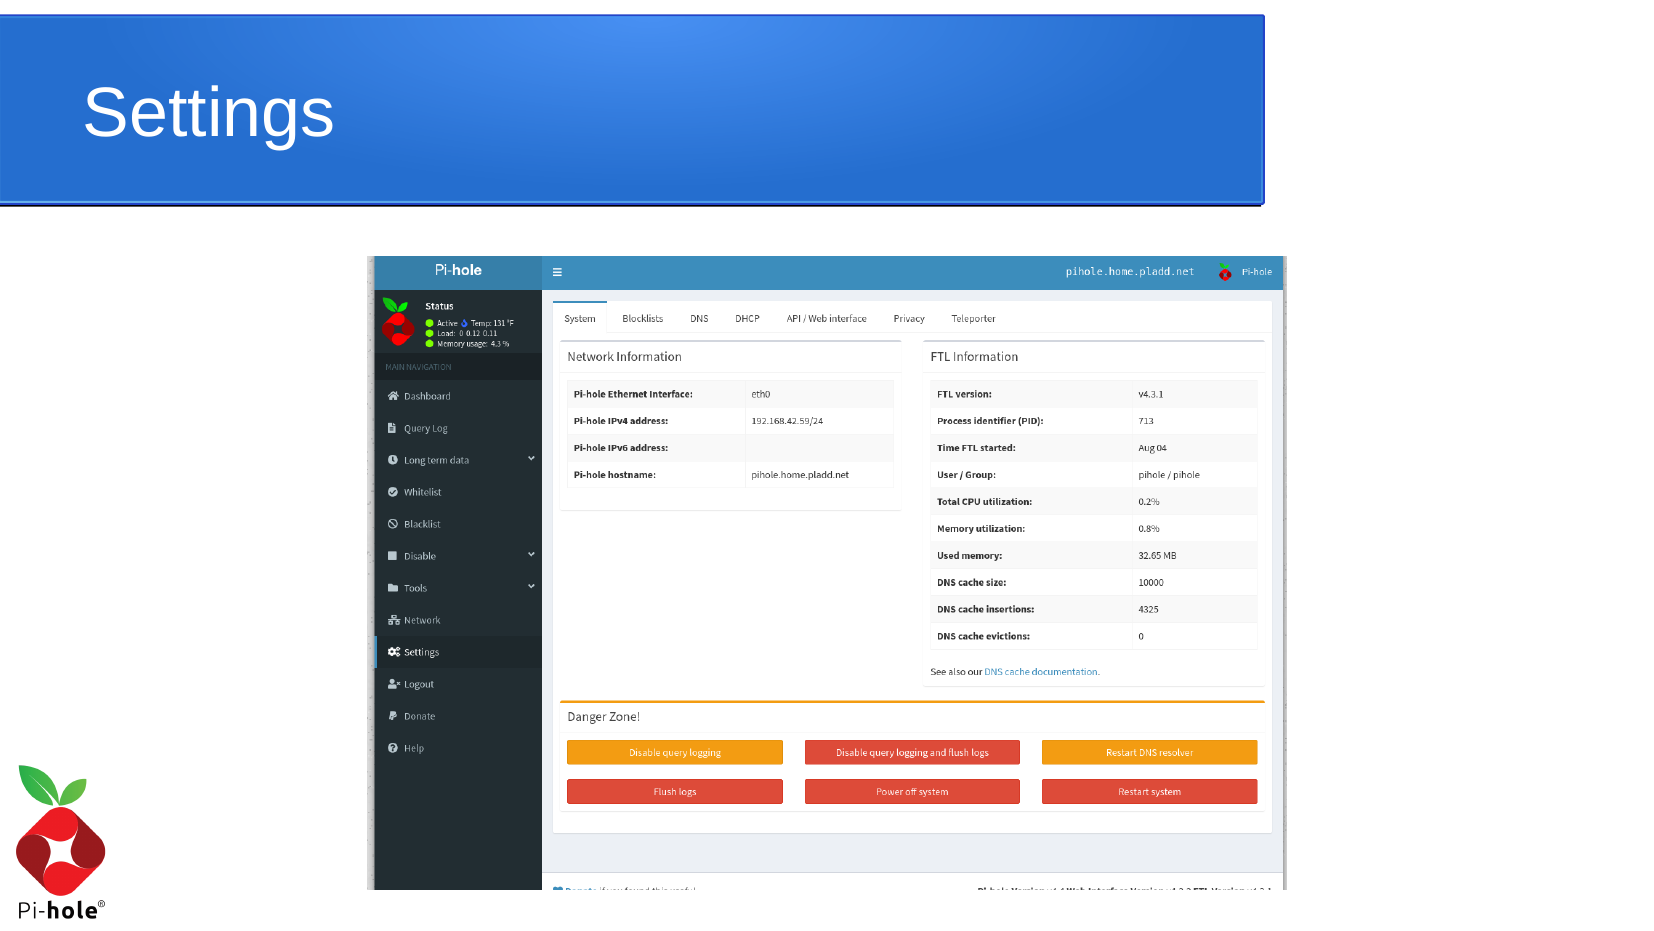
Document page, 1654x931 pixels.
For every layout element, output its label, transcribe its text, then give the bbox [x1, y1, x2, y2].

picture [15, 765, 106, 919]
picture [367, 256, 1287, 890]
title Settings [82, 35, 1235, 189]
